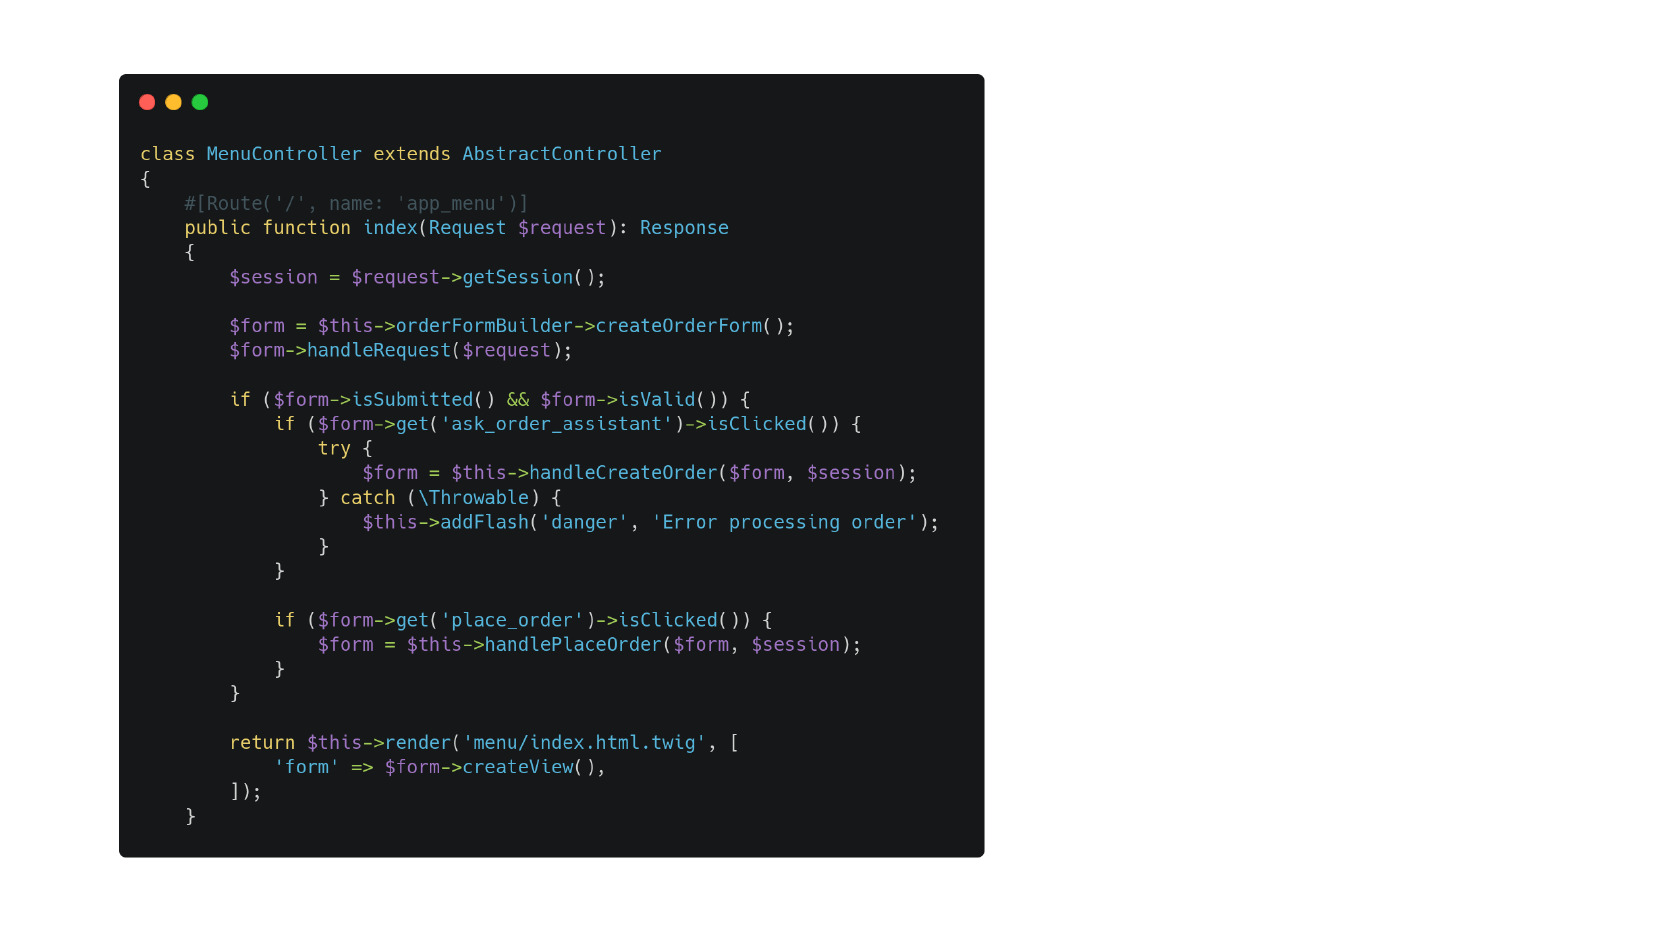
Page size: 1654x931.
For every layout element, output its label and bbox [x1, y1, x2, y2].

picture [45, 0, 1058, 931]
